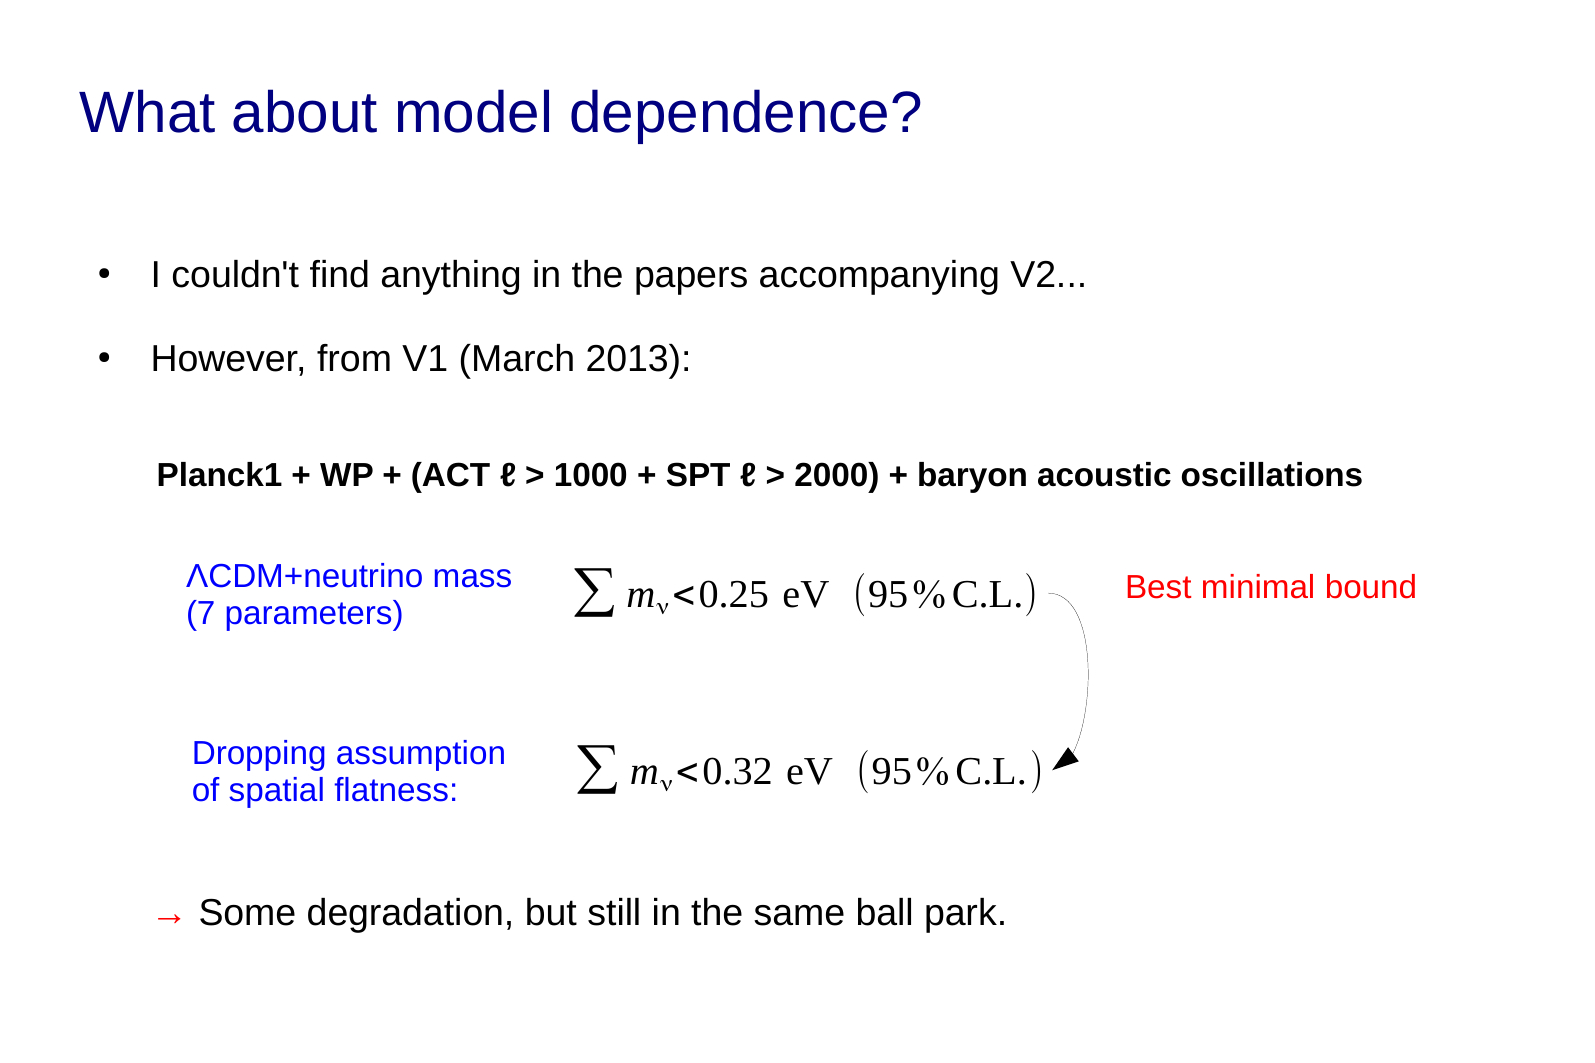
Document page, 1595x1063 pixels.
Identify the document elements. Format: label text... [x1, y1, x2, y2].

chart [561, 566, 1049, 621]
text_box ΛCDM+neutrino mass (7 parameters) [171, 550, 537, 640]
list → Some degradation, but still in the same ball park. [79, 891, 1506, 969]
title What about model dependence? [79, 23, 1515, 202]
list I couldn't find anything in the papers accompanying V2... However, from V1 (March 2013): [79, 253, 1506, 463]
text_box Planck1 + WP + (ACT ℓ > 1000 + SPT ℓ > 2000) + baryon acoustic oscillations [141, 463, 1391, 501]
text_box Best minimal bound [1110, 561, 1433, 614]
text_box Dropping assumption of spatial flatness: [177, 727, 531, 817]
chart [565, 743, 1053, 798]
